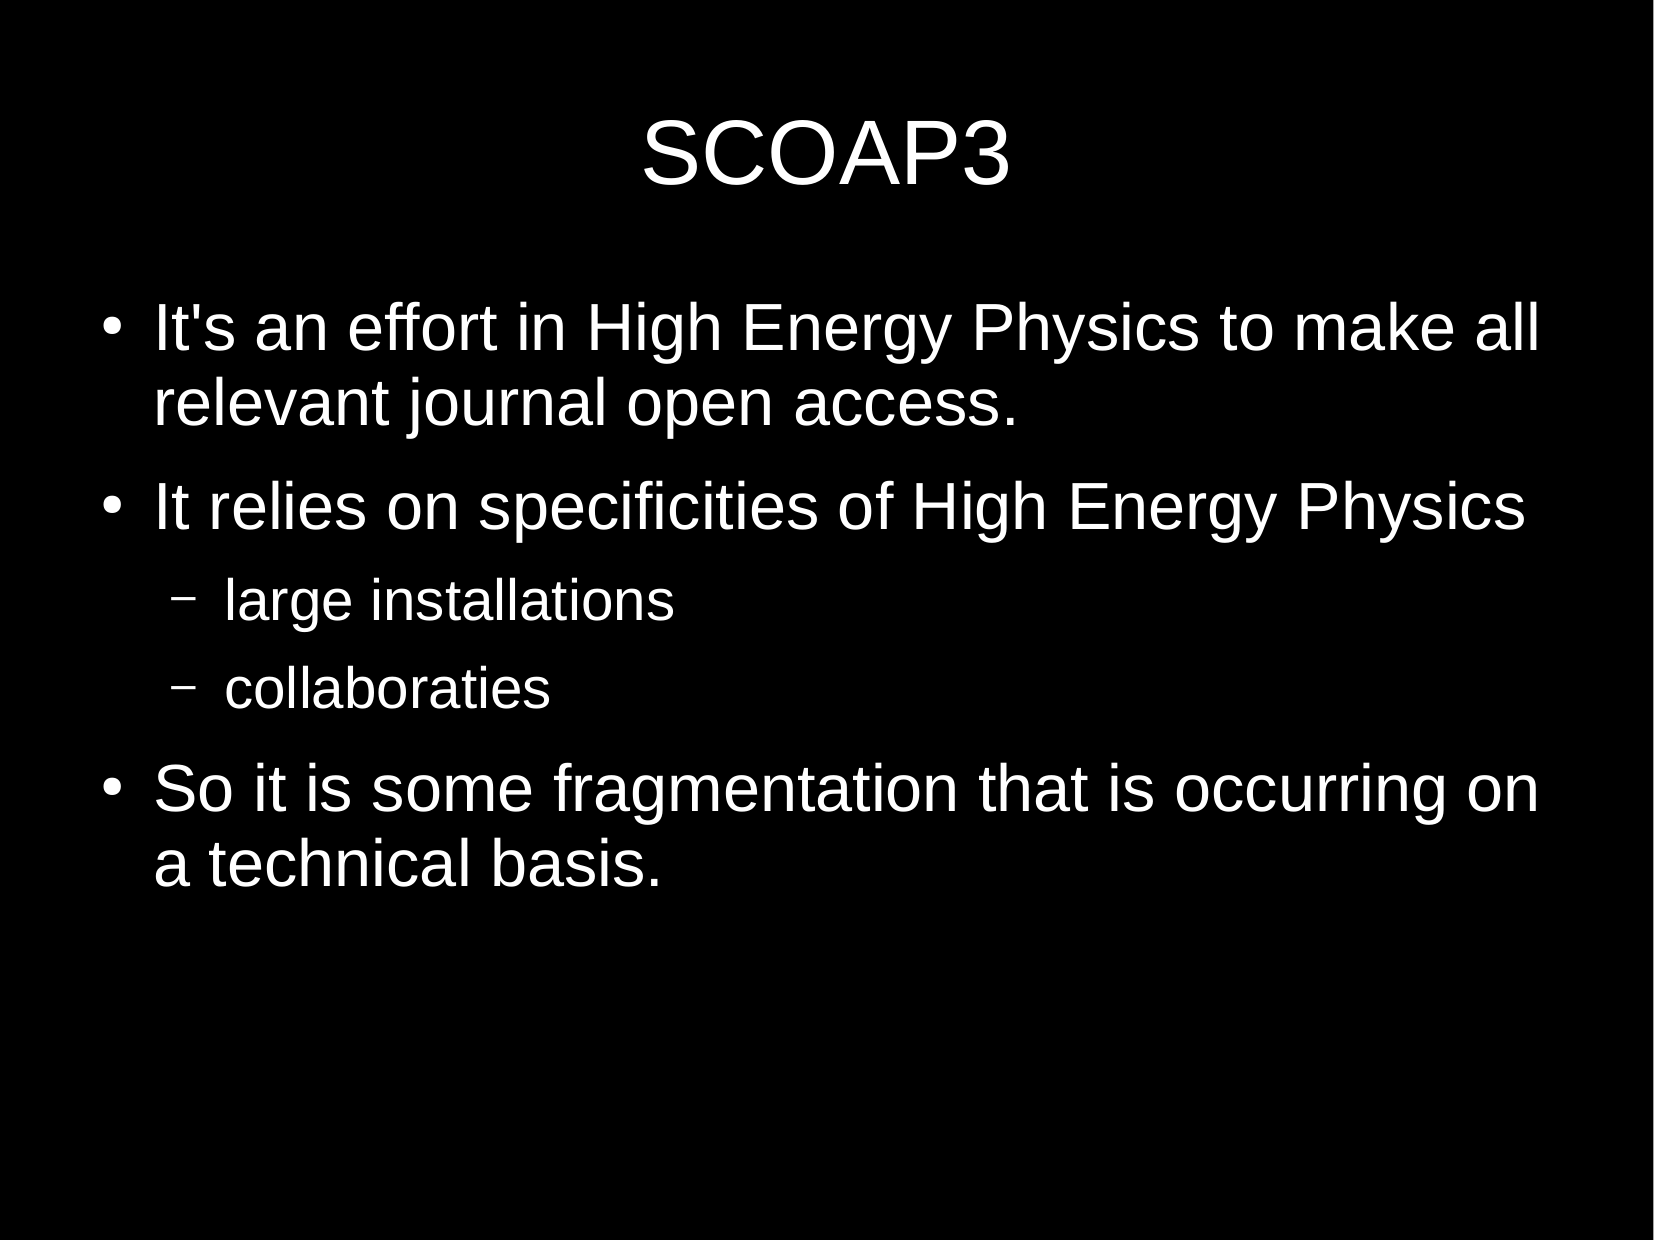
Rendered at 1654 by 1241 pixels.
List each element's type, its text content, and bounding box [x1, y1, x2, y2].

list It's an effort in High Energy Physics to make all relevant journal open access. It relies on specificities of High Energy Physics large installations collaboraties So it is some fragmentation that is occurring on a technical basis. [82, 290, 1571, 1010]
title SCOAP3 [82, 49, 1571, 257]
